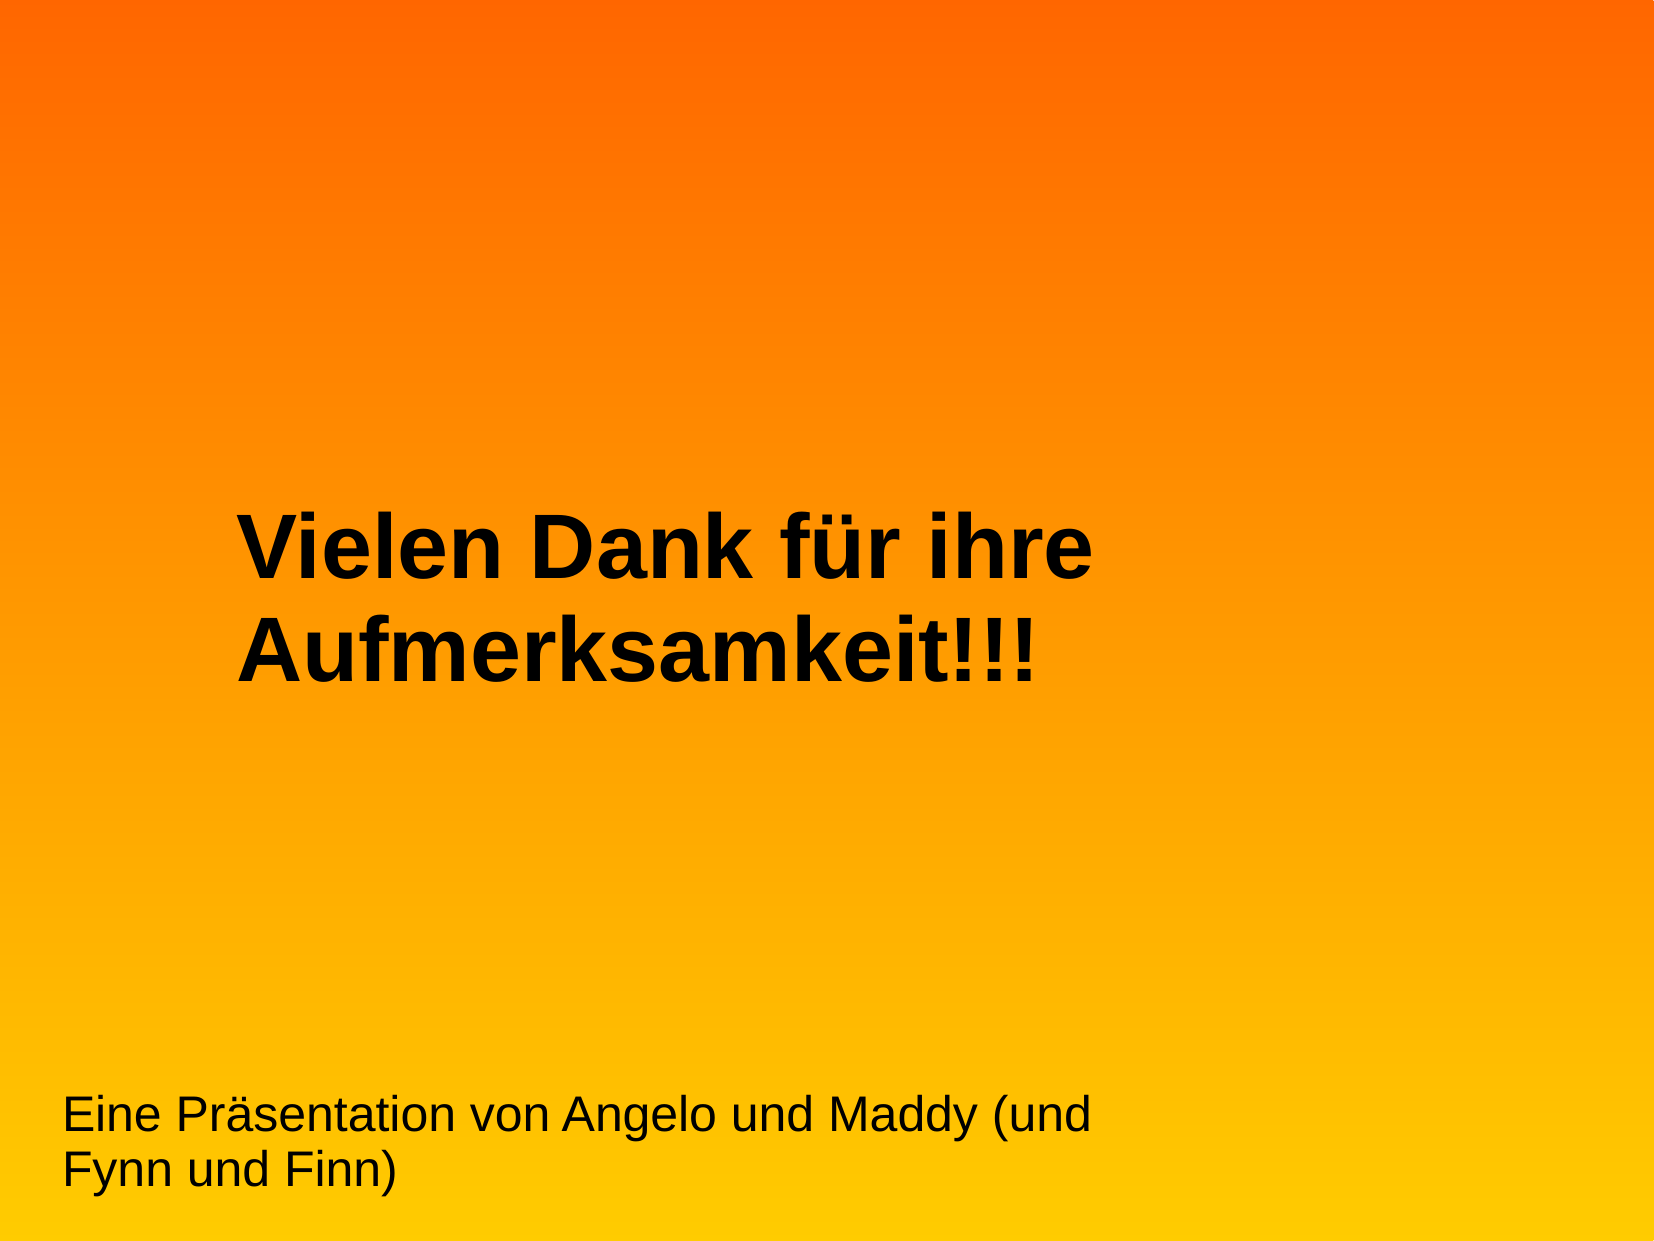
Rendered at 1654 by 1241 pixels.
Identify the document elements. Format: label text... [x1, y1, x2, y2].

list Vielen Dank für ihre Aufmerksamkeit!!! [165, 496, 1619, 806]
text_box Eine Präsentation von Angelo und Maddy (und Fynn und Finn) [47, 1078, 1158, 1205]
